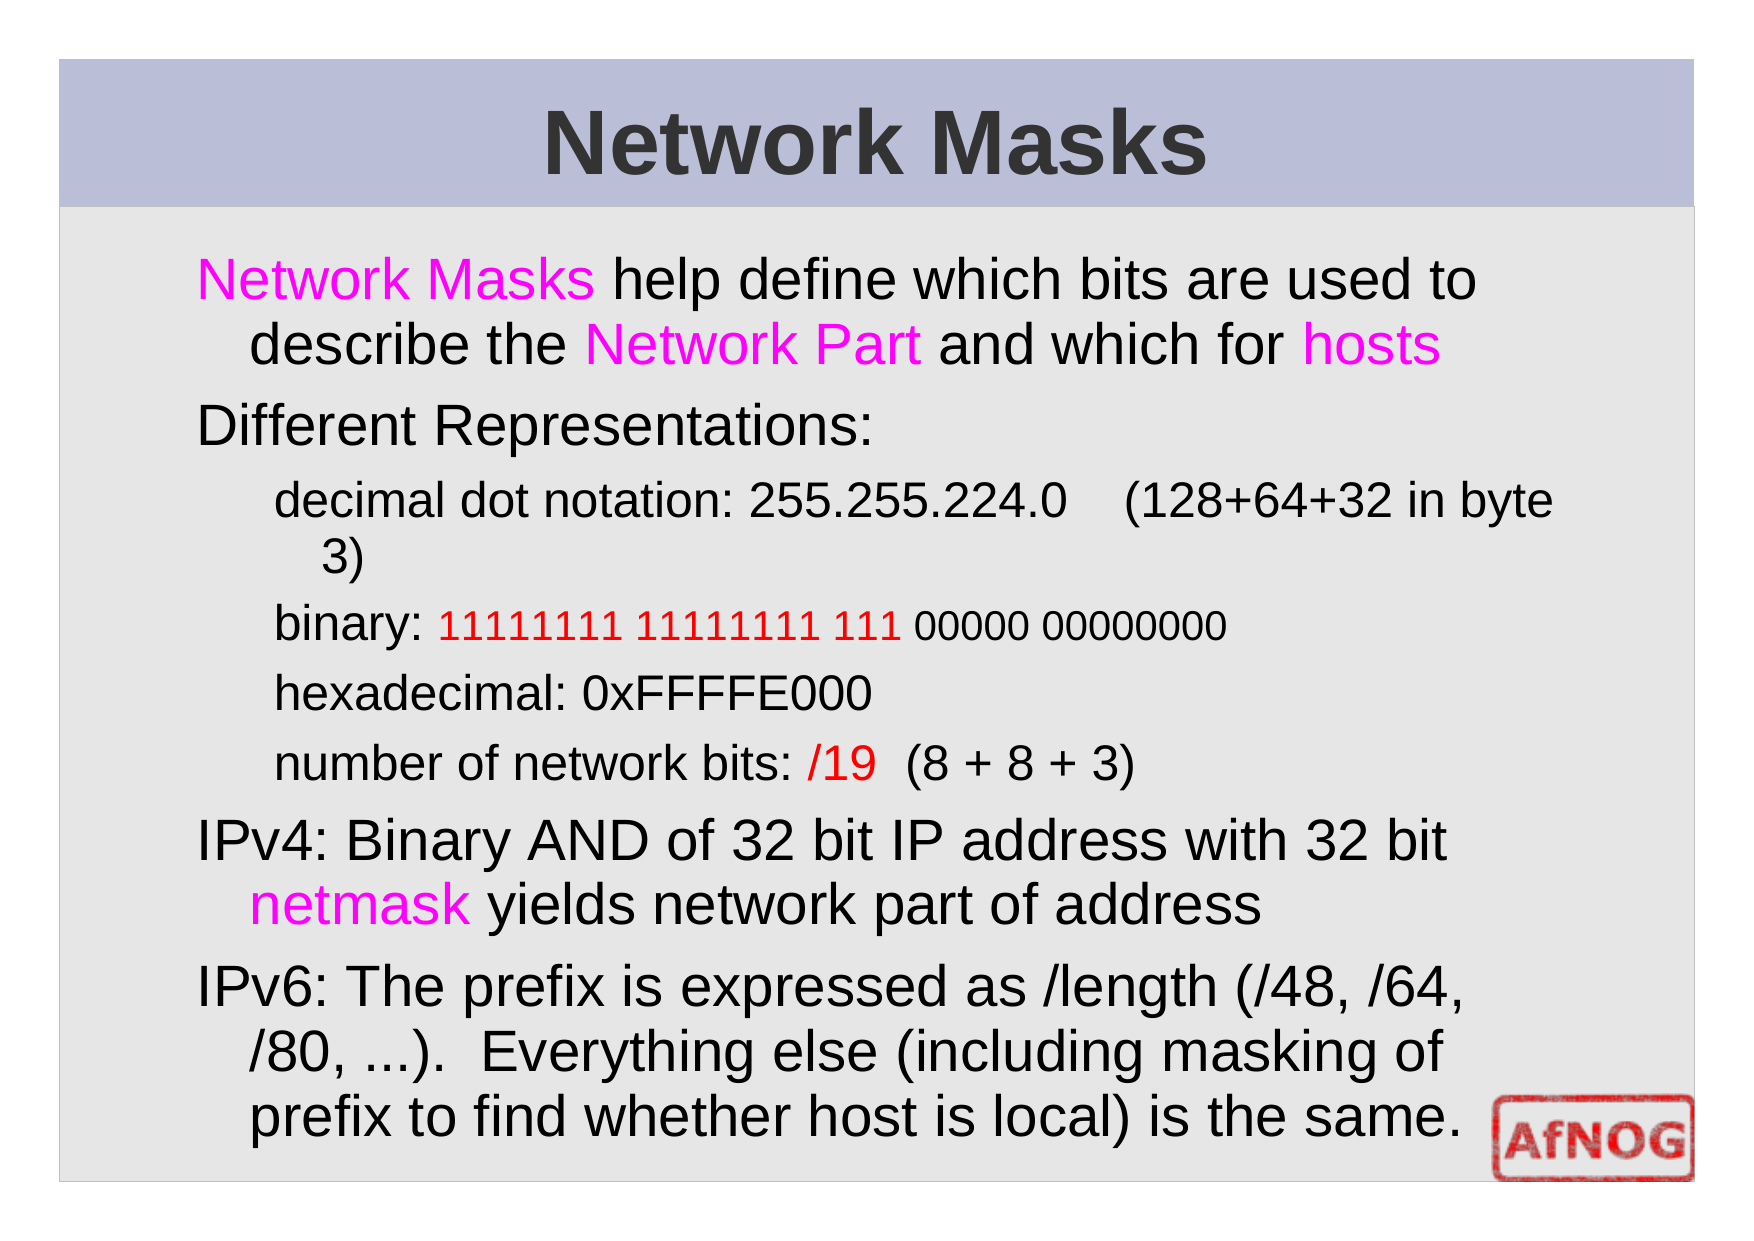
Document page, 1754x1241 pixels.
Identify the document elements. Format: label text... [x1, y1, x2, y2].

picture [1490, 1092, 1695, 1182]
list Network Masks help define which bits are used to describe the Network Part and which for hosts Different Representations: decimal dot notation: 255.255.224.0 (128+64+32 in byte 3) binary: 11111111 11111111 111 00000 00000000 hexadecimal: 0xFFFFE000 number of network bits: /19 (8 + 8 + 3) IPv4: Binary AND of 32 bit IP address with 32 bit netmask yields network part of address IPv6: The prefix is expressed as /length (/48, /64, /80, ...). Everything else (including masking of prefix to find whether host is local) is the same. [179, 247, 1576, 1174]
title Network Masks [59, 48, 1695, 237]
